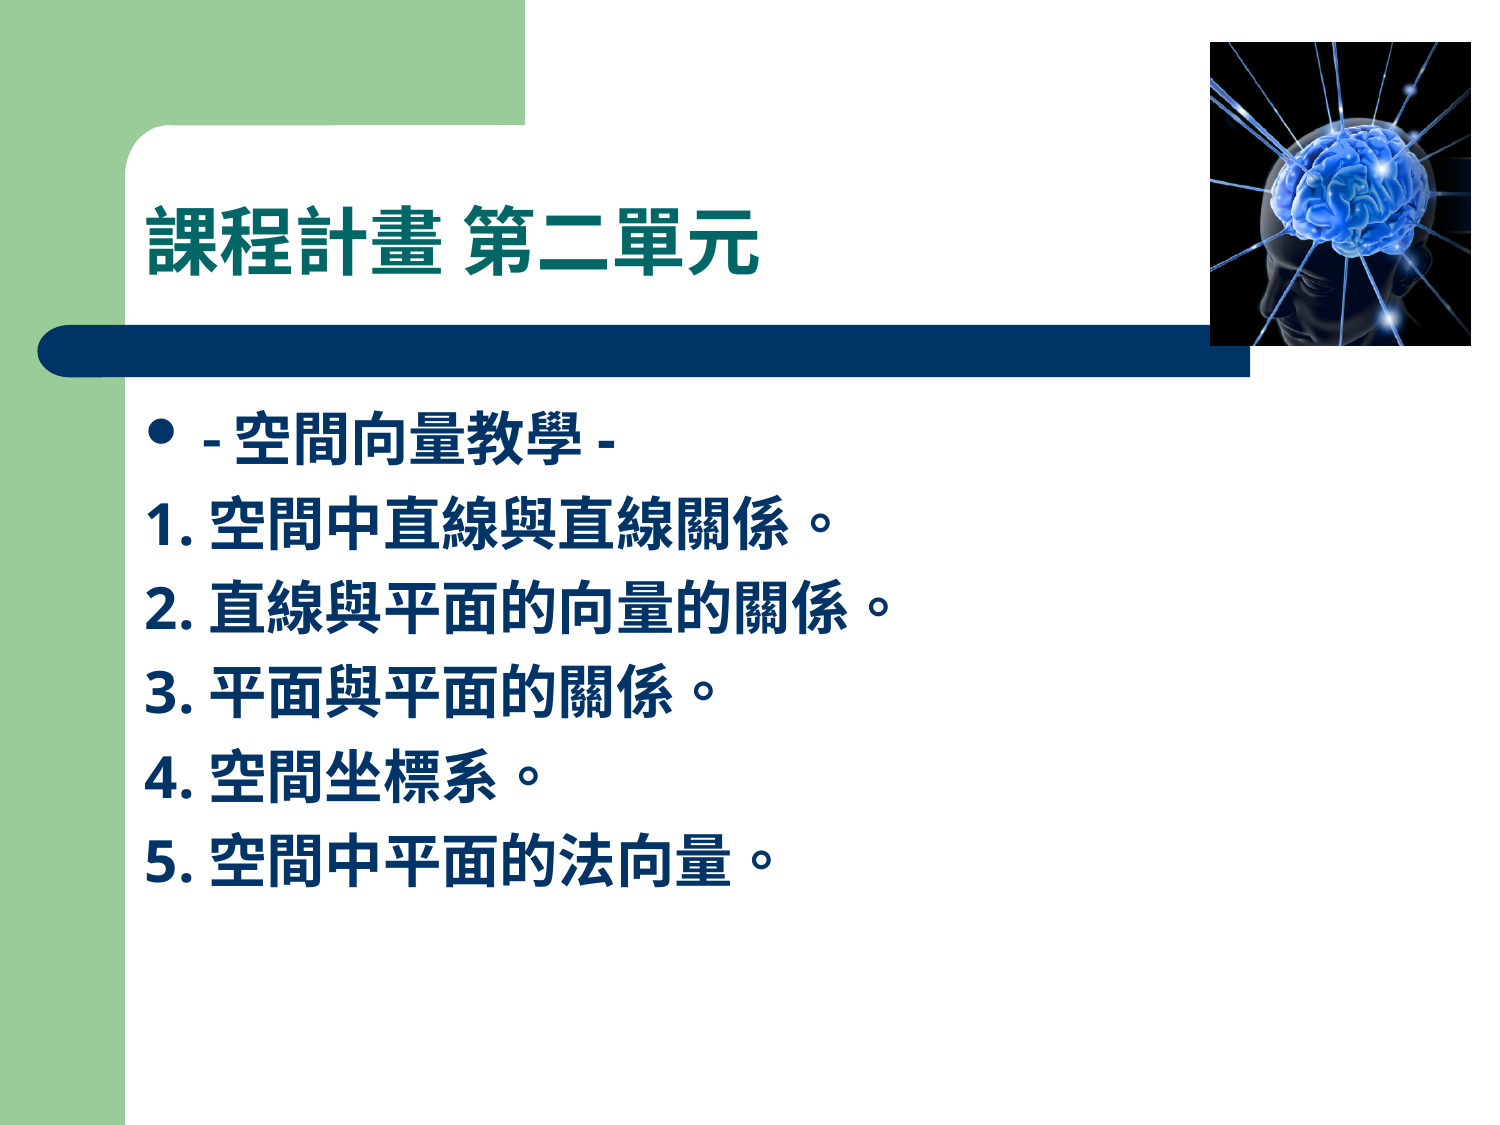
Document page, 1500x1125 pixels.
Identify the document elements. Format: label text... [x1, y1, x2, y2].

title 課程計畫 第二單元 [136, 136, 1210, 301]
list -空間向量教學- 1.空間中直線與直線關係。 2.直線與平面的向量的關係。 3.平面與平面的關係。 4.空間坐標系。 5.空間中平面的法向量。 [137, 387, 1400, 999]
picture [1210, 42, 1471, 346]
